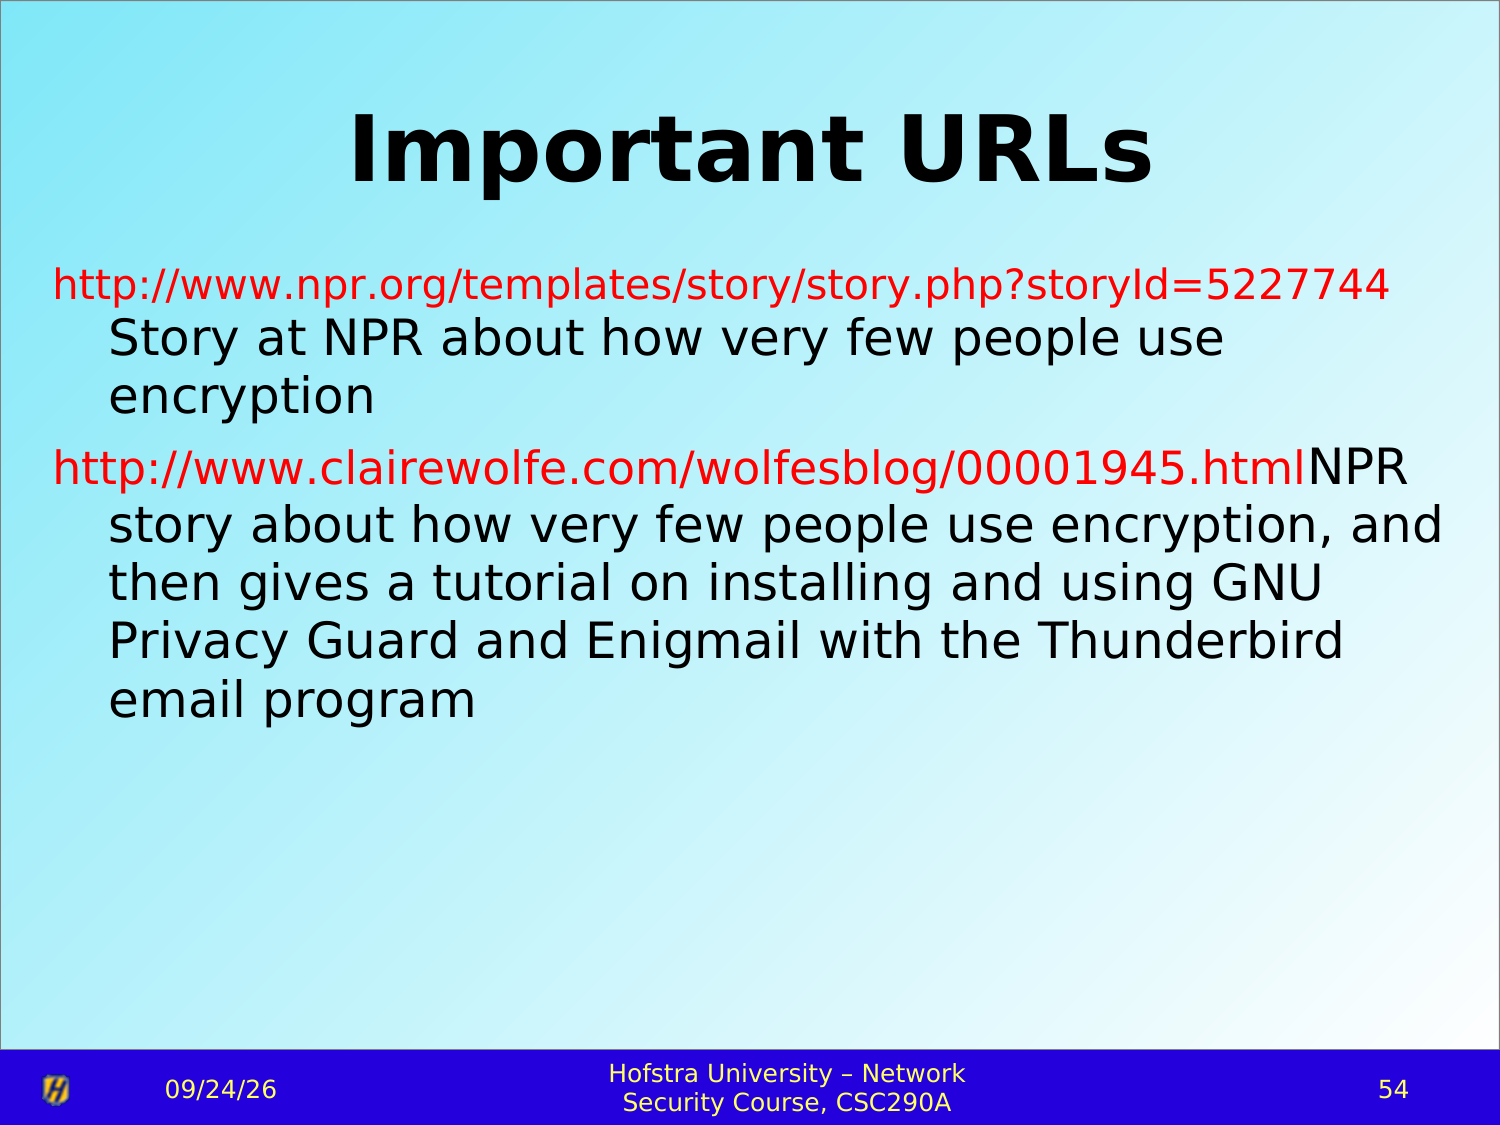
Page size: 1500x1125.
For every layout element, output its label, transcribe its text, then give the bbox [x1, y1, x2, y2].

picture [37, 1072, 76, 1110]
list http://www.npr.org/templates/story/story.php?storyId=5227744Story at NPR about how very few people use encryption http://www.clairewolfe.com/wolfesblog/00001945.htmlNPR story about how very few people use encryption, and then gives a tutorial on installing and using GNU Privacy Guard and Enigmail with the Thunderbird email program [37, 252, 1463, 928]
title Important URLs [112, 85, 1391, 212]
